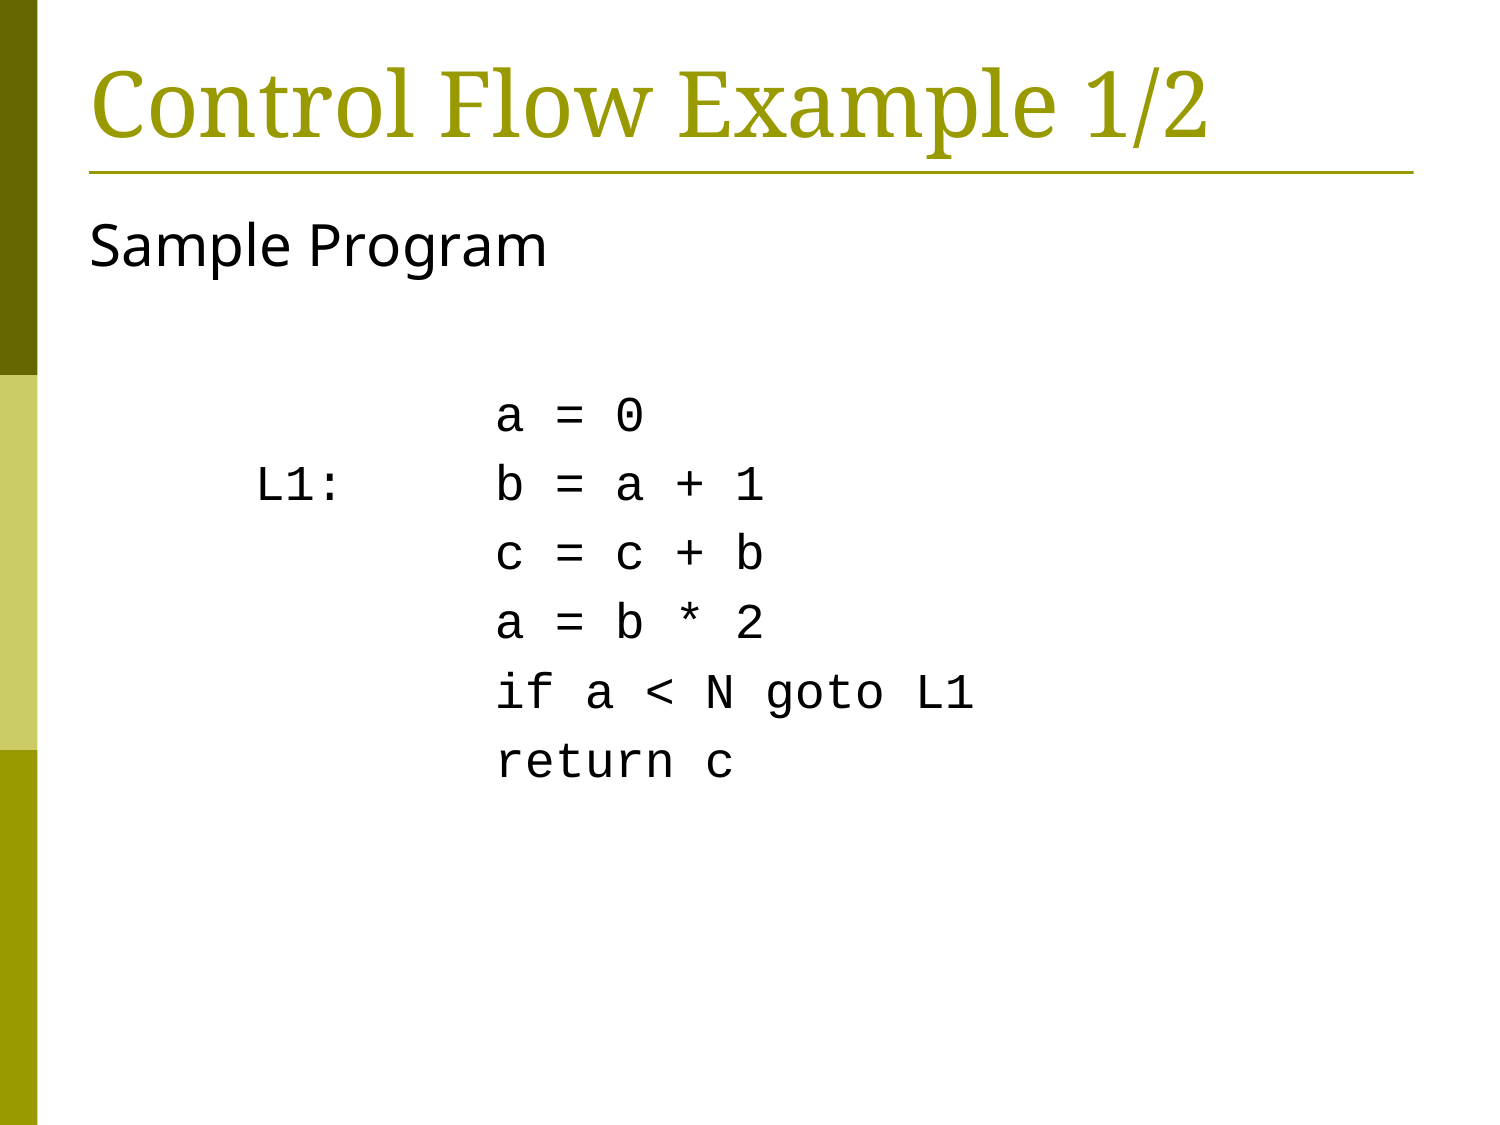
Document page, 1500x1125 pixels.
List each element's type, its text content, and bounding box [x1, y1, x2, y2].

title Control Flow Example 1/2 [75, 45, 1426, 173]
list Sample Program a = 0 L1: b = a + 1 c = c + b a = b * 2 if a < N goto L1 return c [75, 196, 1426, 1006]
